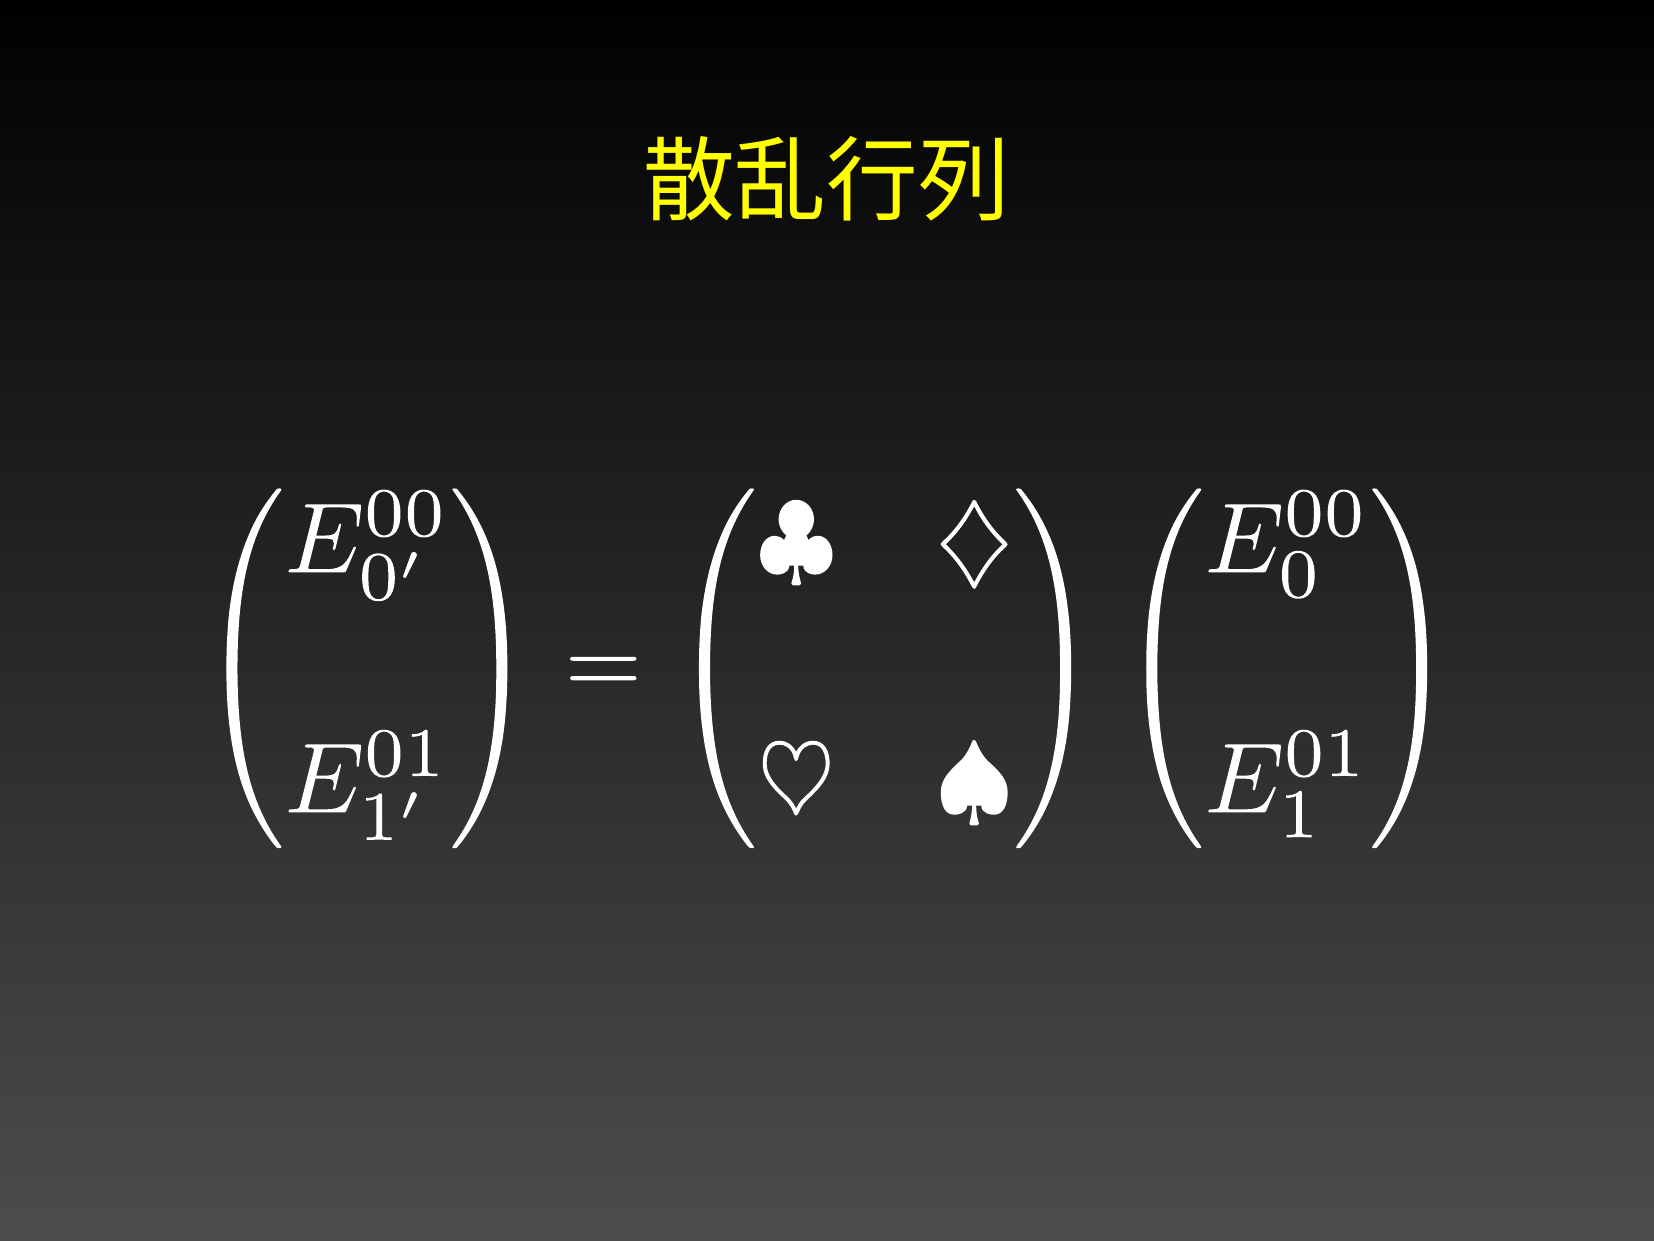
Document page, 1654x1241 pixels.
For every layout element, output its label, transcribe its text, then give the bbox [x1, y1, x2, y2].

picture [226, 488, 1428, 849]
text_box 散乱行列 [628, 99, 1026, 213]
